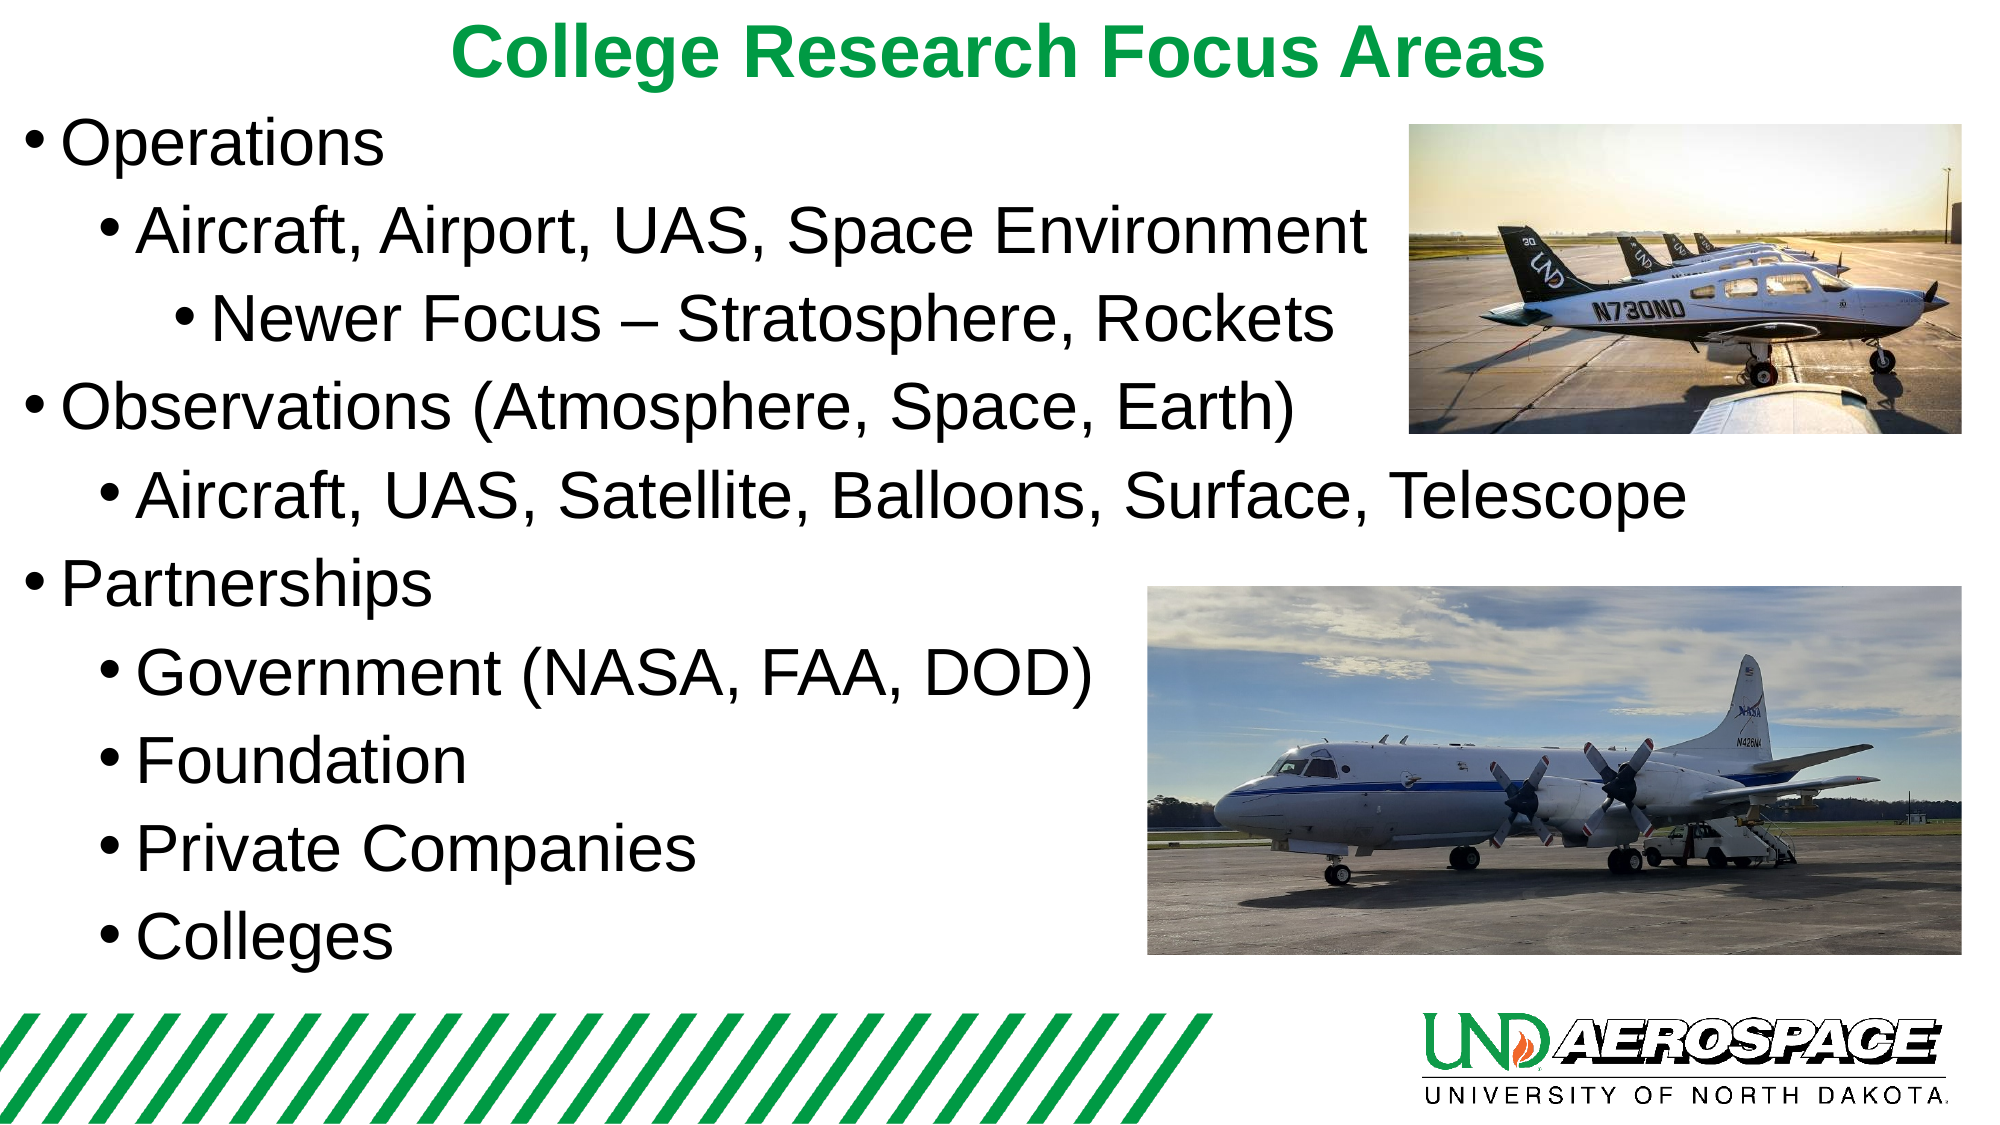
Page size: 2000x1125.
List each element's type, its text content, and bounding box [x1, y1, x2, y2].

text_box Operations Aircraft, Airport, UAS, Space Environment Newer Focus – Stratosphere, Rockets Observations (Atmosphere, Space, Earth) Aircraft, UAS, Satellite, Balloons, Surface, Telescope Partnerships Government (NASA, FAA, DOD) Foundation Private Companies Colleges [8, 96, 1945, 1006]
text_box College Research Focus Areas [0, 0, 2000, 96]
picture [1422, 1013, 1948, 1104]
picture [1408, 124, 1962, 434]
picture [0, 1013, 1213, 1124]
picture [1147, 586, 1962, 955]
